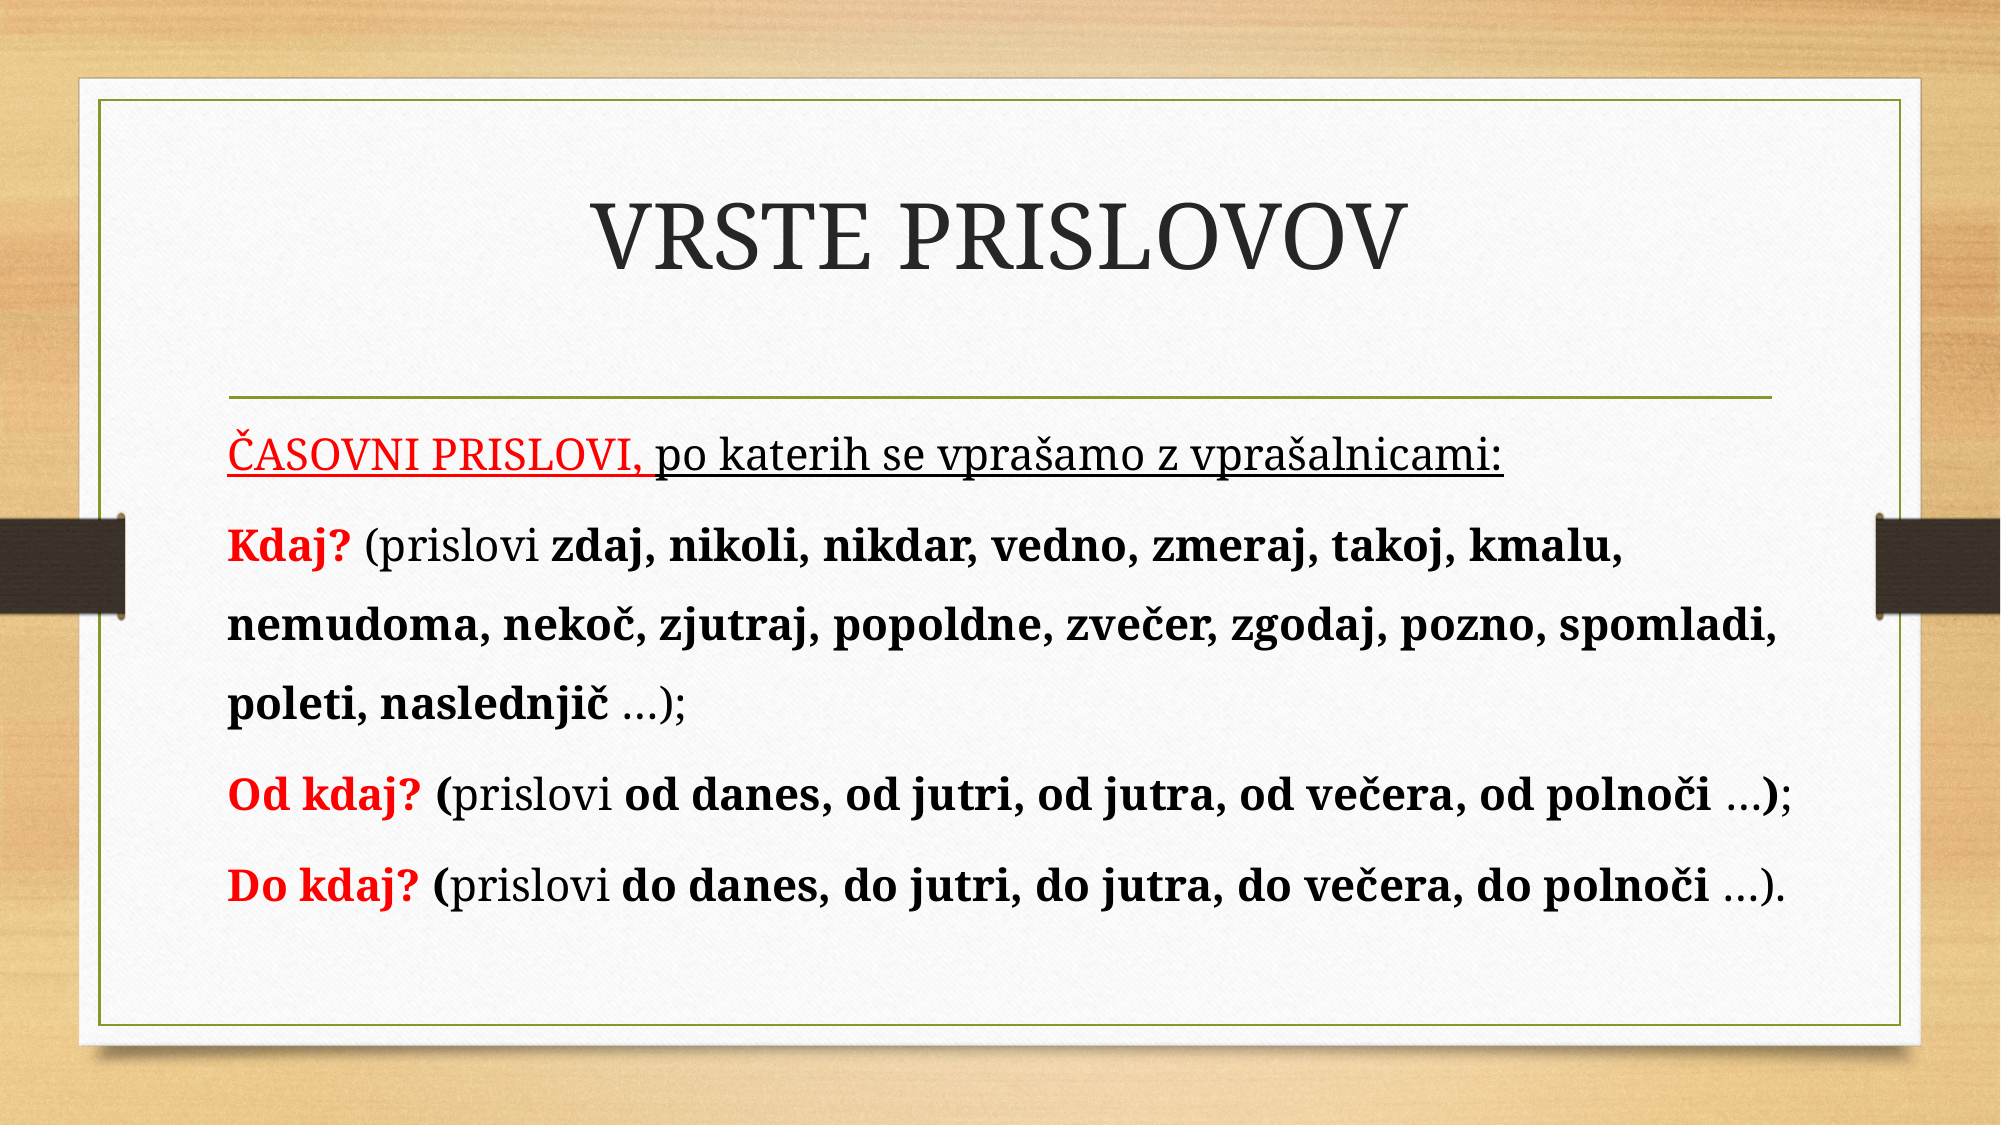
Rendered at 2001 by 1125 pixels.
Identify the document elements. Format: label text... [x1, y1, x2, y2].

title VRSTE PRISLOVOV [212, 161, 1788, 305]
list ČASOVNI PRISLOVI, po katerih se vprašamo z vprašalnicami: Kdaj? (prislovi zdaj, nikoli, nikdar, vedno, zmeraj, takoj, kmalu, nemudoma, nekoč, zjutraj, popoldne, zvečer, zgodaj, pozno, spomladi, poleti, naslednjič …); Od kdaj? (prislovi od danes, od jutri, od jutra, od večera, od polnoči …); Do kdaj? (prislovi do danes, do jutri, do jutra, do večera, do polnoči …). [212, 328, 1833, 964]
